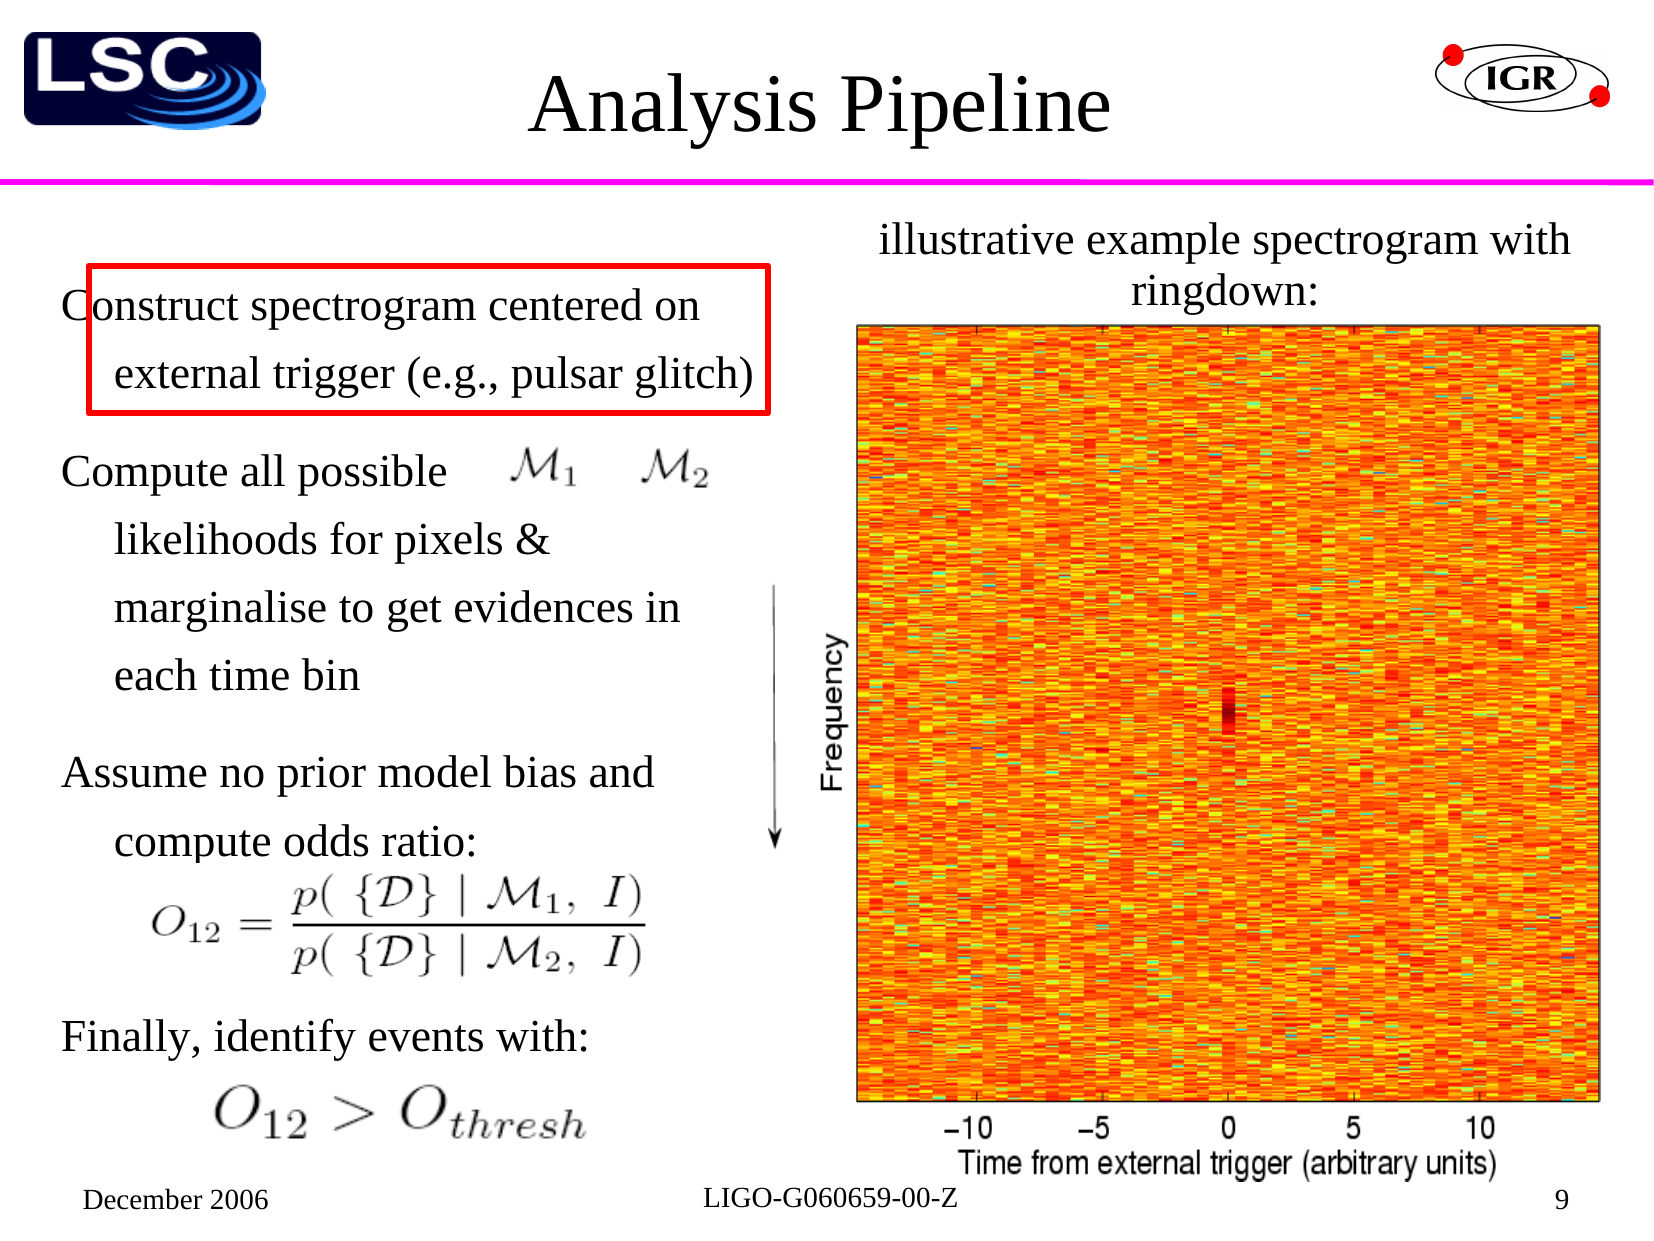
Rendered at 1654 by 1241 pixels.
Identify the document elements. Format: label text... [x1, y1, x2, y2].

title Analysis Pipeline [76, 0, 1565, 207]
picture [501, 442, 585, 491]
text_box illustrative example spectrogram with ringdown: [856, 206, 1595, 333]
list Construct spectrogram centered on external trigger (e.g., pulsar glitch) Compute all possible & likelihoods for pixels & marginalise to get evidences in each time bin Assume no prior model bias and compute odds ratio: Finally, identify events with: [92, 269, 765, 410]
picture [1565, 44, 1610, 112]
picture [147, 863, 650, 986]
picture [639, 447, 712, 496]
picture [24, 32, 76, 130]
list Construct spectrogram centered on external trigger (e.g., pulsar glitch) Compute all possible & likelihoods for pixels & marginalise to get evidences in each time bin Assume no prior model bias and compute odds ratio: Finally, identify events with: [43, 262, 770, 1100]
picture [767, 324, 1601, 1182]
picture [206, 1068, 591, 1158]
